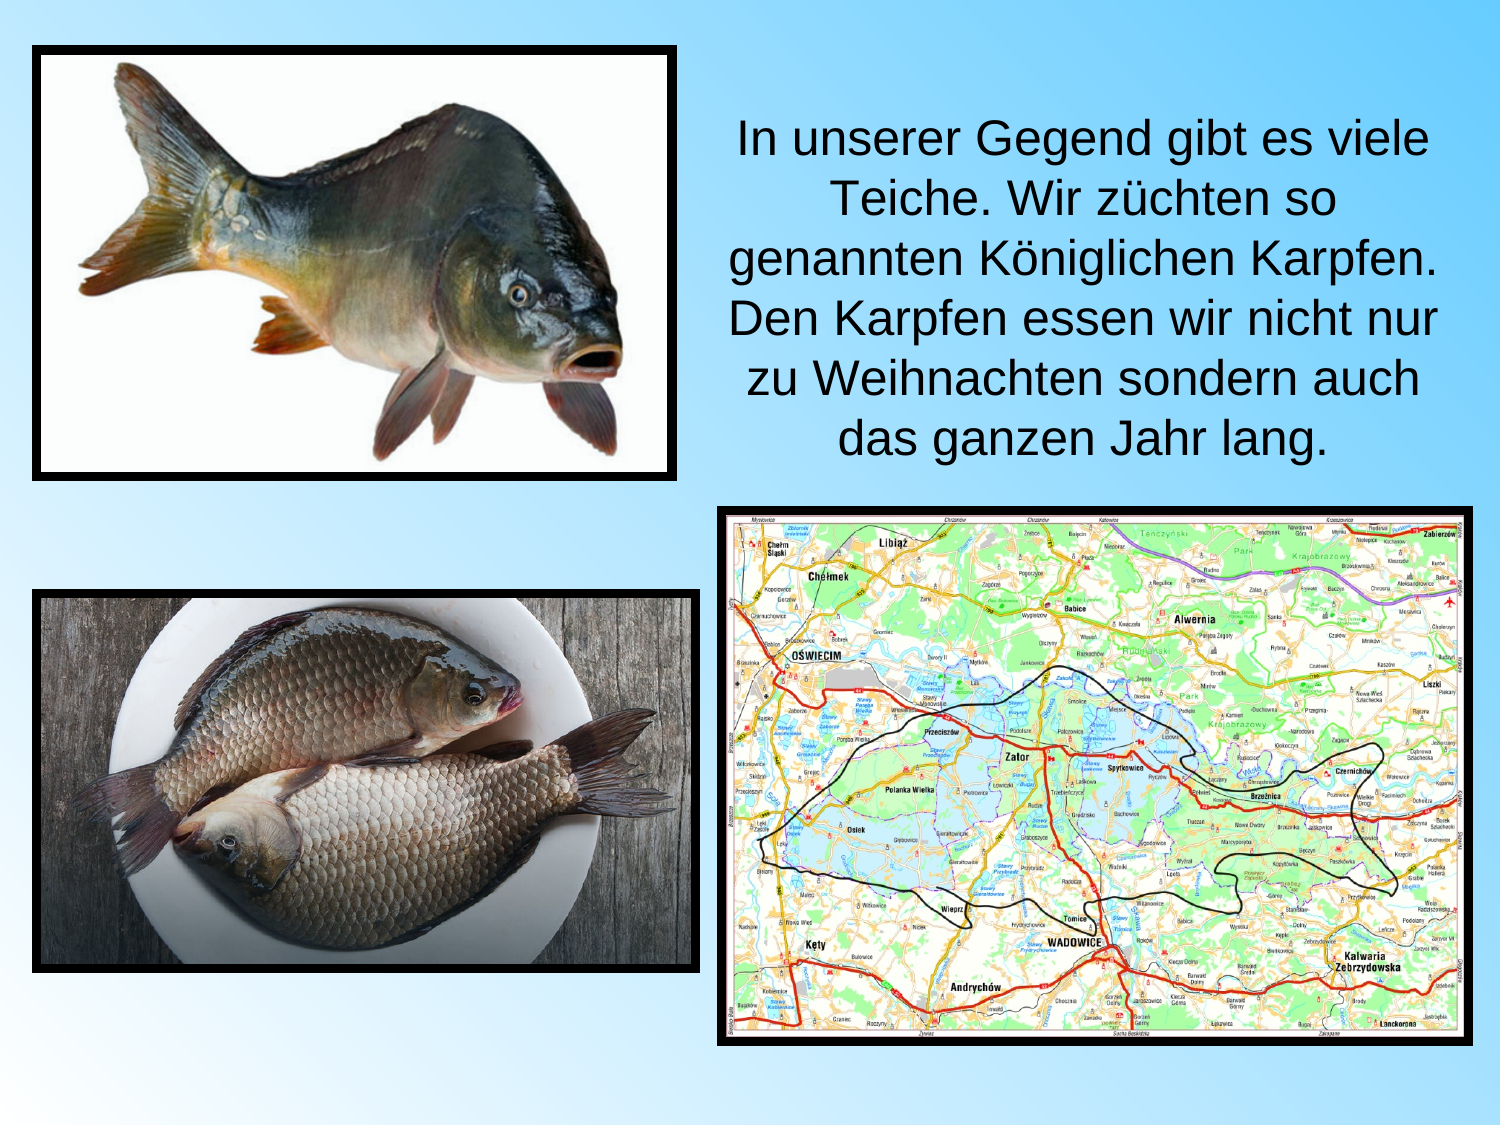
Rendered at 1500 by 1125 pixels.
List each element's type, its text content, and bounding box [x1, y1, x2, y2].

picture [41, 54, 668, 472]
picture [41, 597, 691, 964]
title In unserer Gegend gibt es viele Teiche. Wir züchten so genannten Königlichen Karpfen. Den Karpfen essen wir nicht nur zu Weihnachten sondern auch das ganzen Jahr lang. [690, 78, 1477, 492]
picture [726, 515, 1465, 1038]
